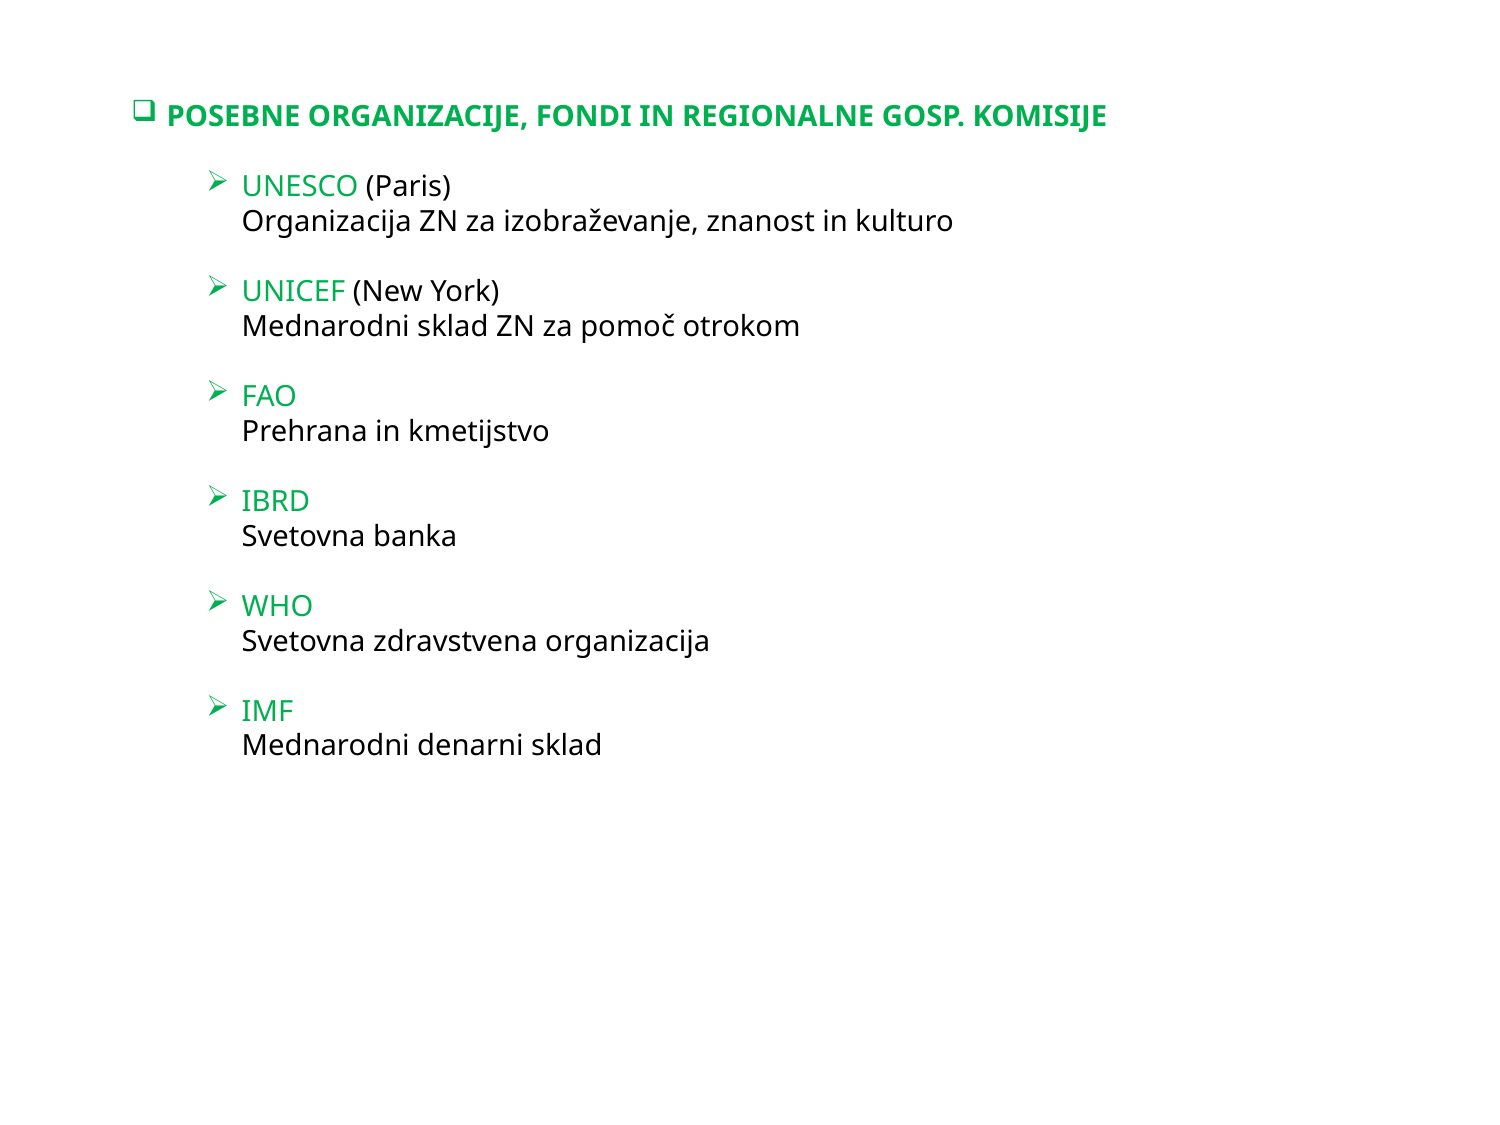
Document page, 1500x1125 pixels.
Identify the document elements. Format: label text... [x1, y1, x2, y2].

text_box POSEBNE ORGANIZACIJE, FONDI IN REGIONALNE GOSP. KOMISIJE UNESCO (Paris) Organizacija ZN za izobraževanje, znanost in kulturo UNICEF (New York) Mednarodni sklad ZN za pomoč otrokom FAO Prehrana in kmetijstvo IBRD Svetovna banka WHO Svetovna zdravstvena organizacija IMF Mednarodni denarni sklad [76, 90, 1400, 805]
